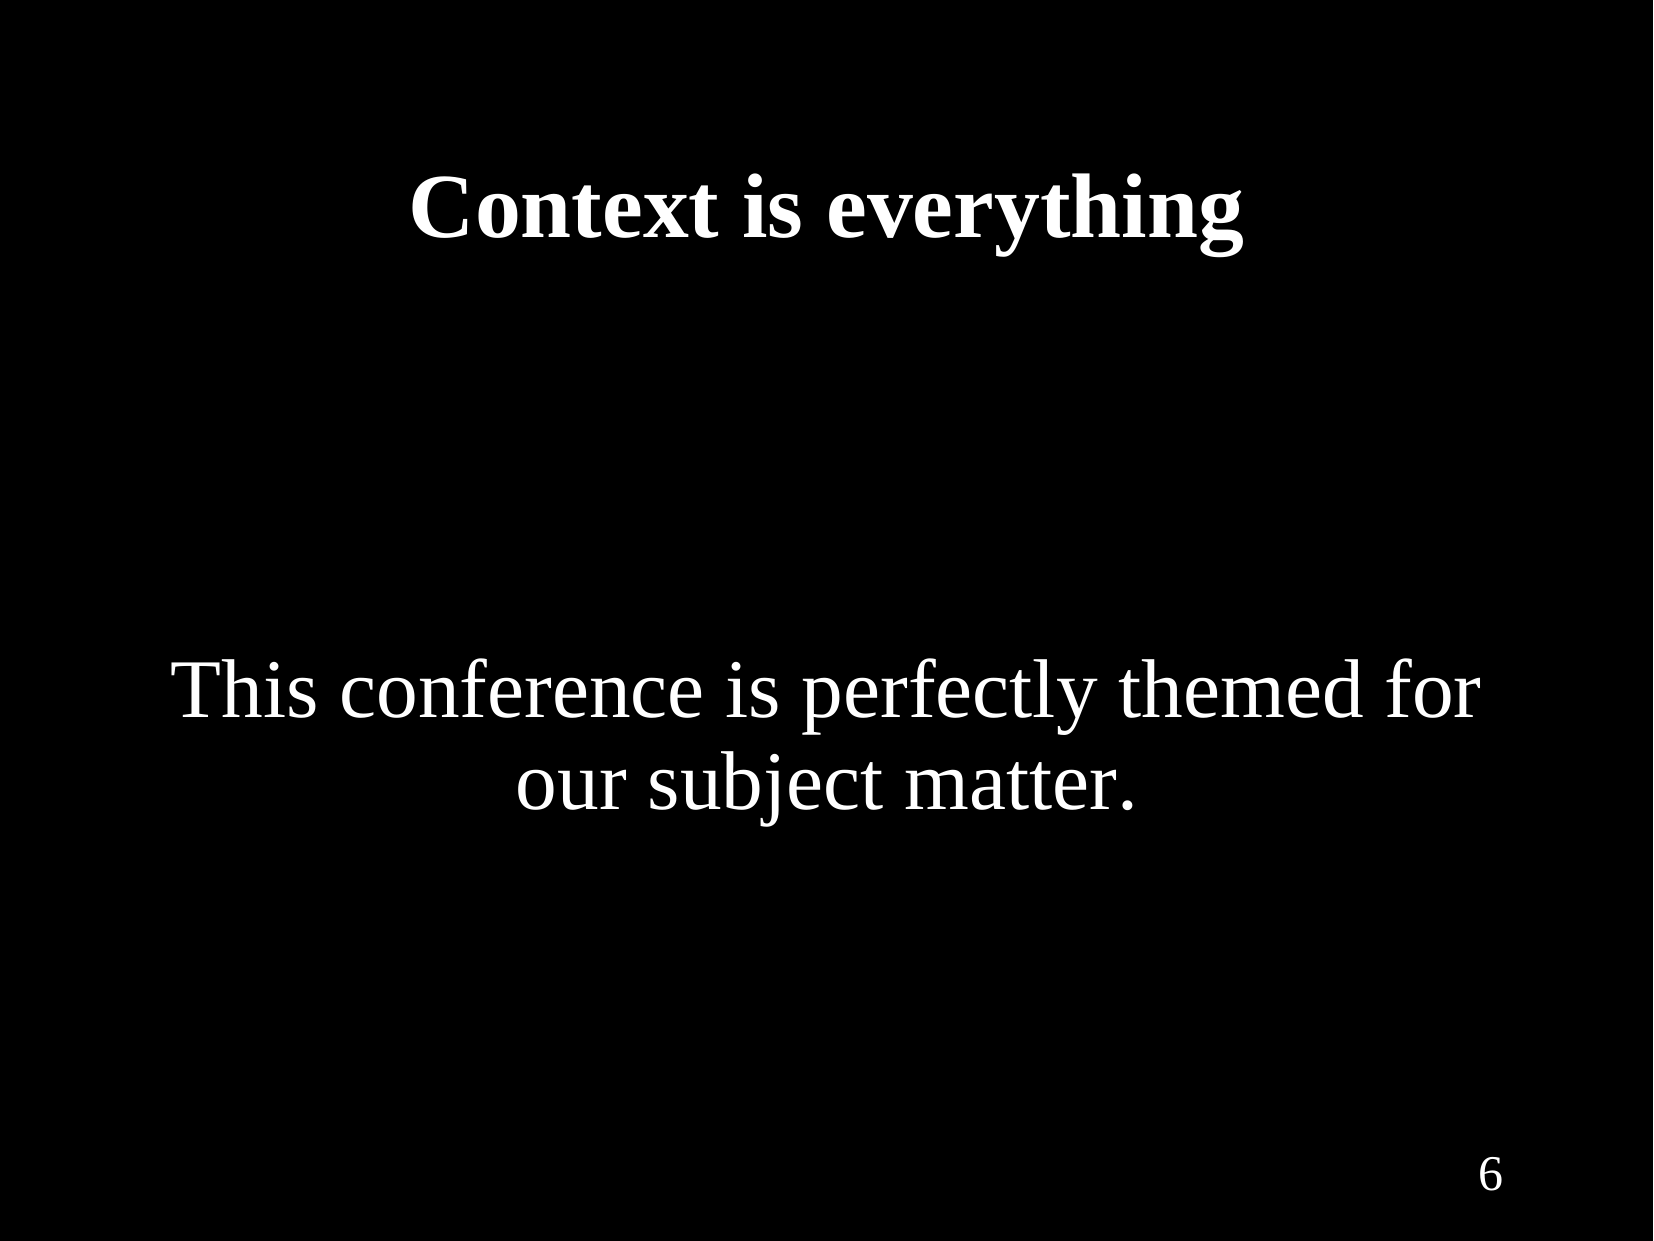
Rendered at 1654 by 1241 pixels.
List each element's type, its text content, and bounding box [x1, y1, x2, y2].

title Context is everything [121, 102, 1534, 311]
subtitle This conference is perfectly themed for our subject matter. [121, 344, 1534, 1127]
